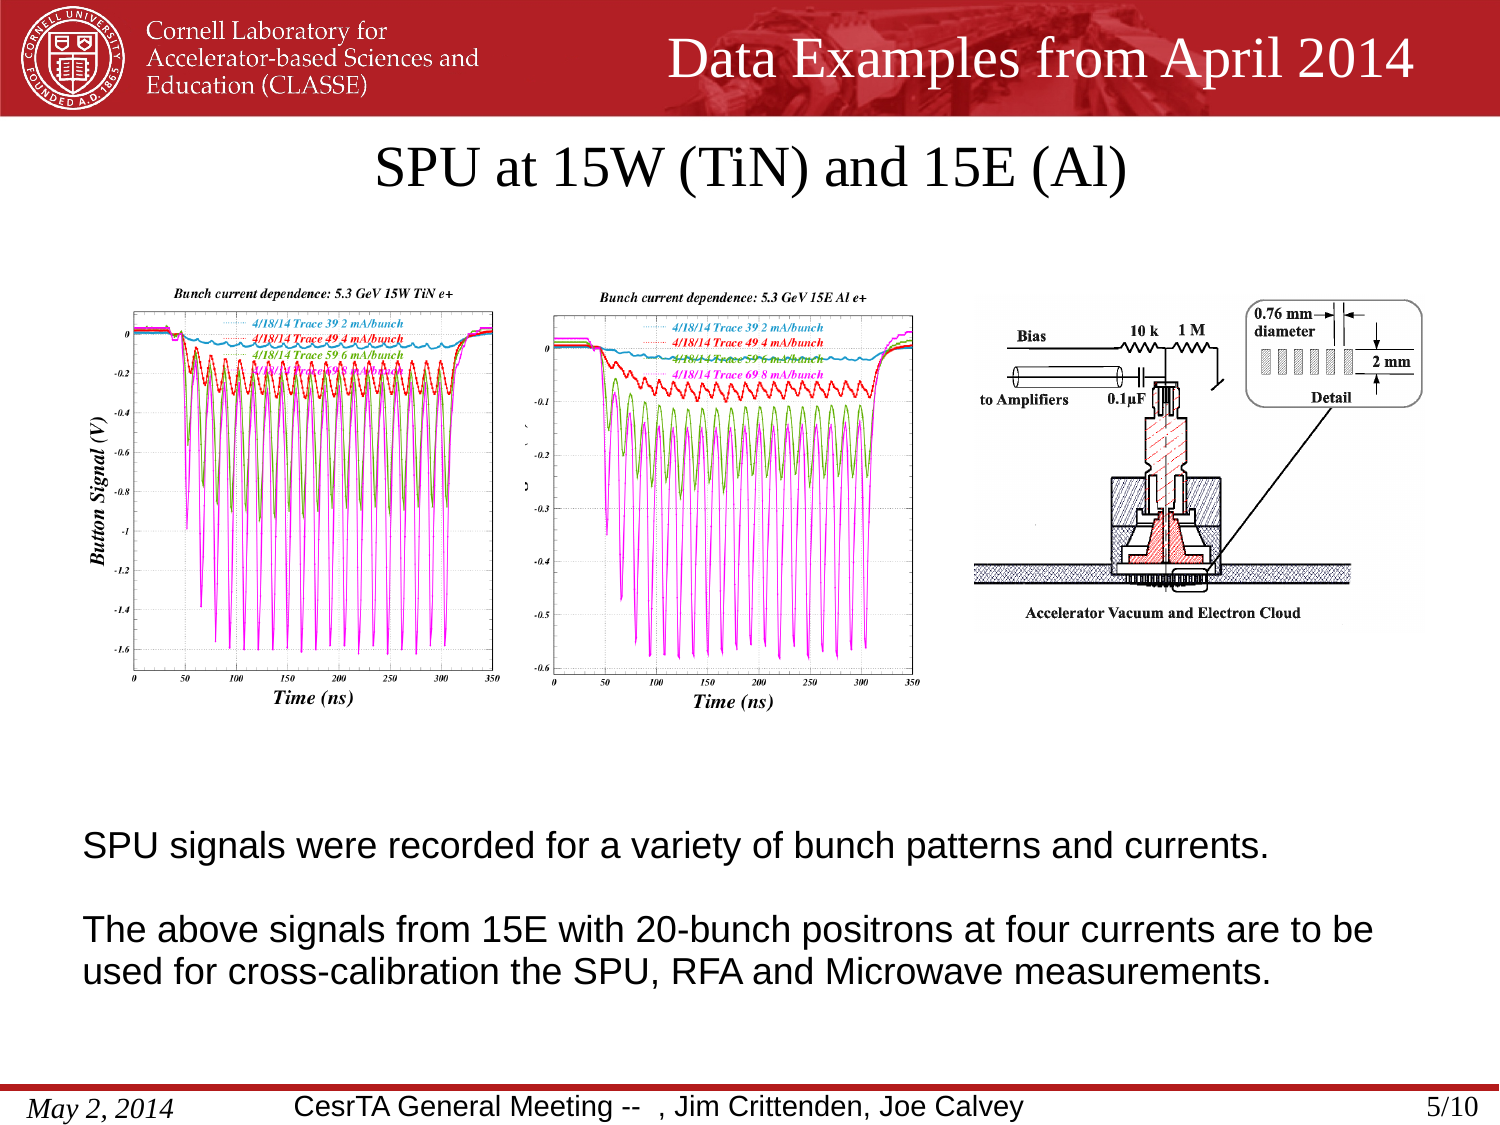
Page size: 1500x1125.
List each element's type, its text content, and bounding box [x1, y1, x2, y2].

title Data Examples from April 2014 [652, 11, 1484, 102]
text_box <number>/10 [1380, 1087, 1479, 1121]
picture [974, 294, 1425, 633]
list [0, 75, 1500, 1050]
picture [0, 0, 1500, 75]
picture [74, 275, 945, 727]
text_box SPU signals were recorded for a variety of bunch patterns and currents. The above signals from 15E with 20-bunch positrons at four currents are to be used for cross-calibration the SPU, RFA and Microwave measurements. [67, 817, 1448, 1001]
text_box SPU at 15W (TiN) and 15E (Al) [359, 127, 1144, 207]
